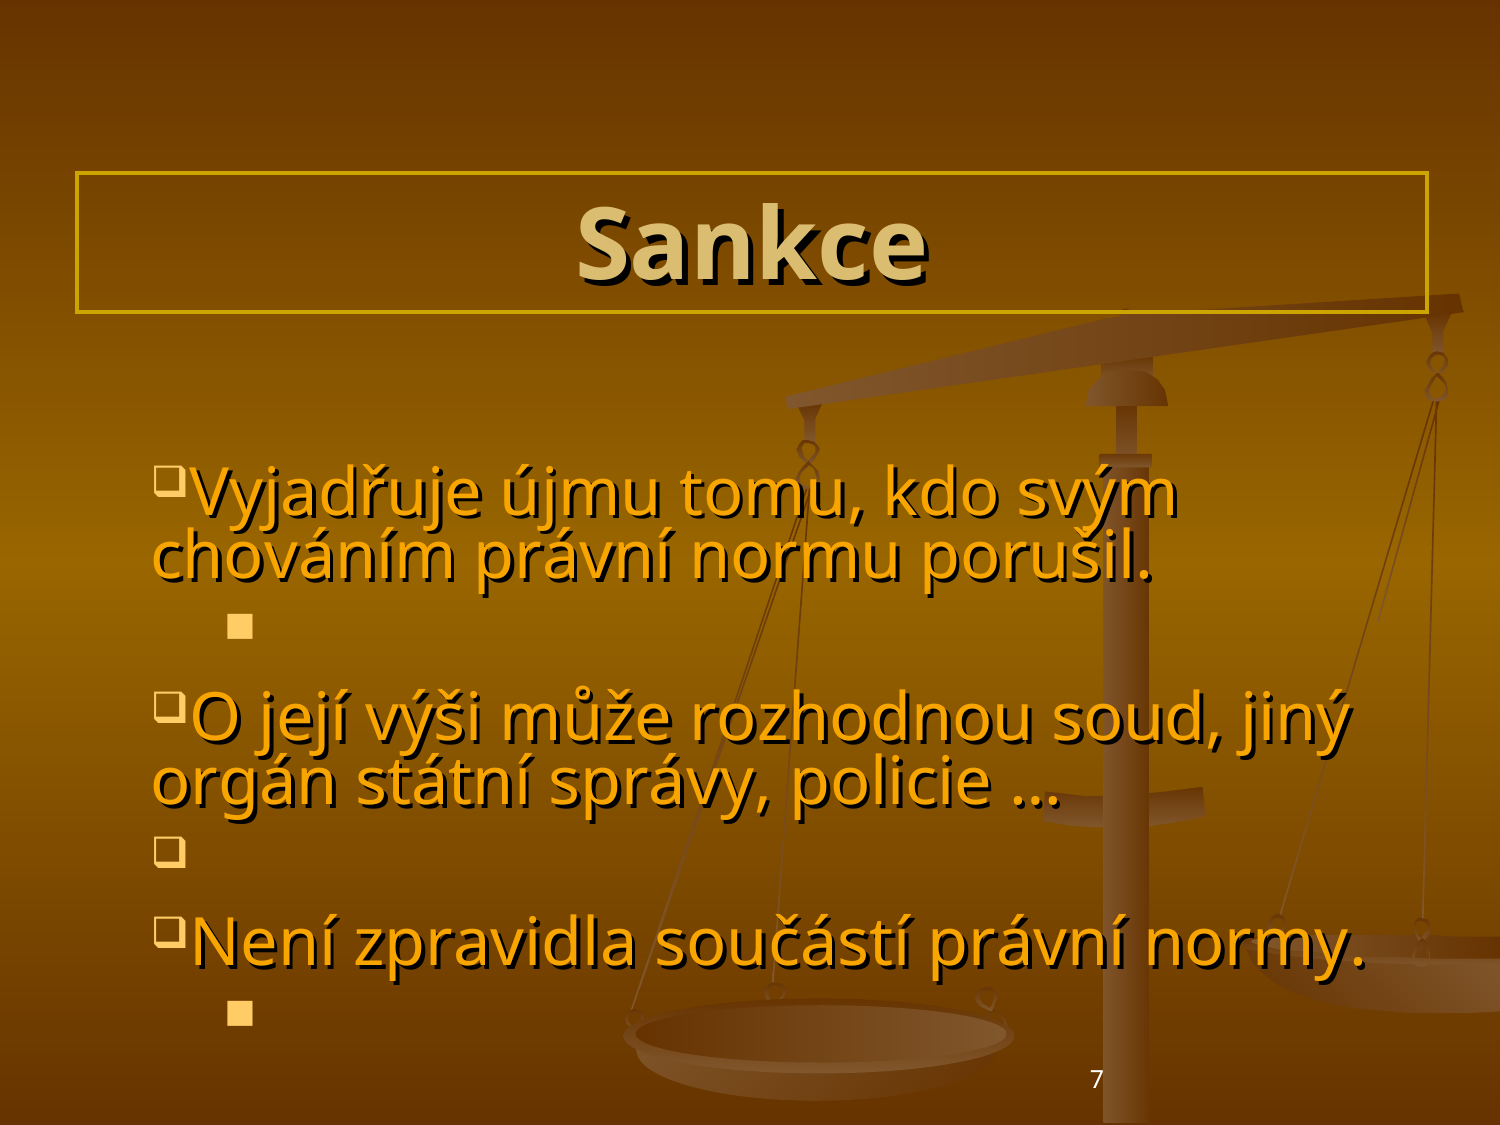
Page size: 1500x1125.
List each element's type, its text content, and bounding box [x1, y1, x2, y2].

text_box [1074, 1029, 1425, 1105]
list Vyjadřuje újmu tomu, kdo svým chováním právní normu porušil. O její výši může rozhodnou soud, jiný orgán státní správy, policie … Není zpravidla součástí právní normy. [135, 456, 1418, 1086]
title Sankce [76, 172, 1427, 312]
